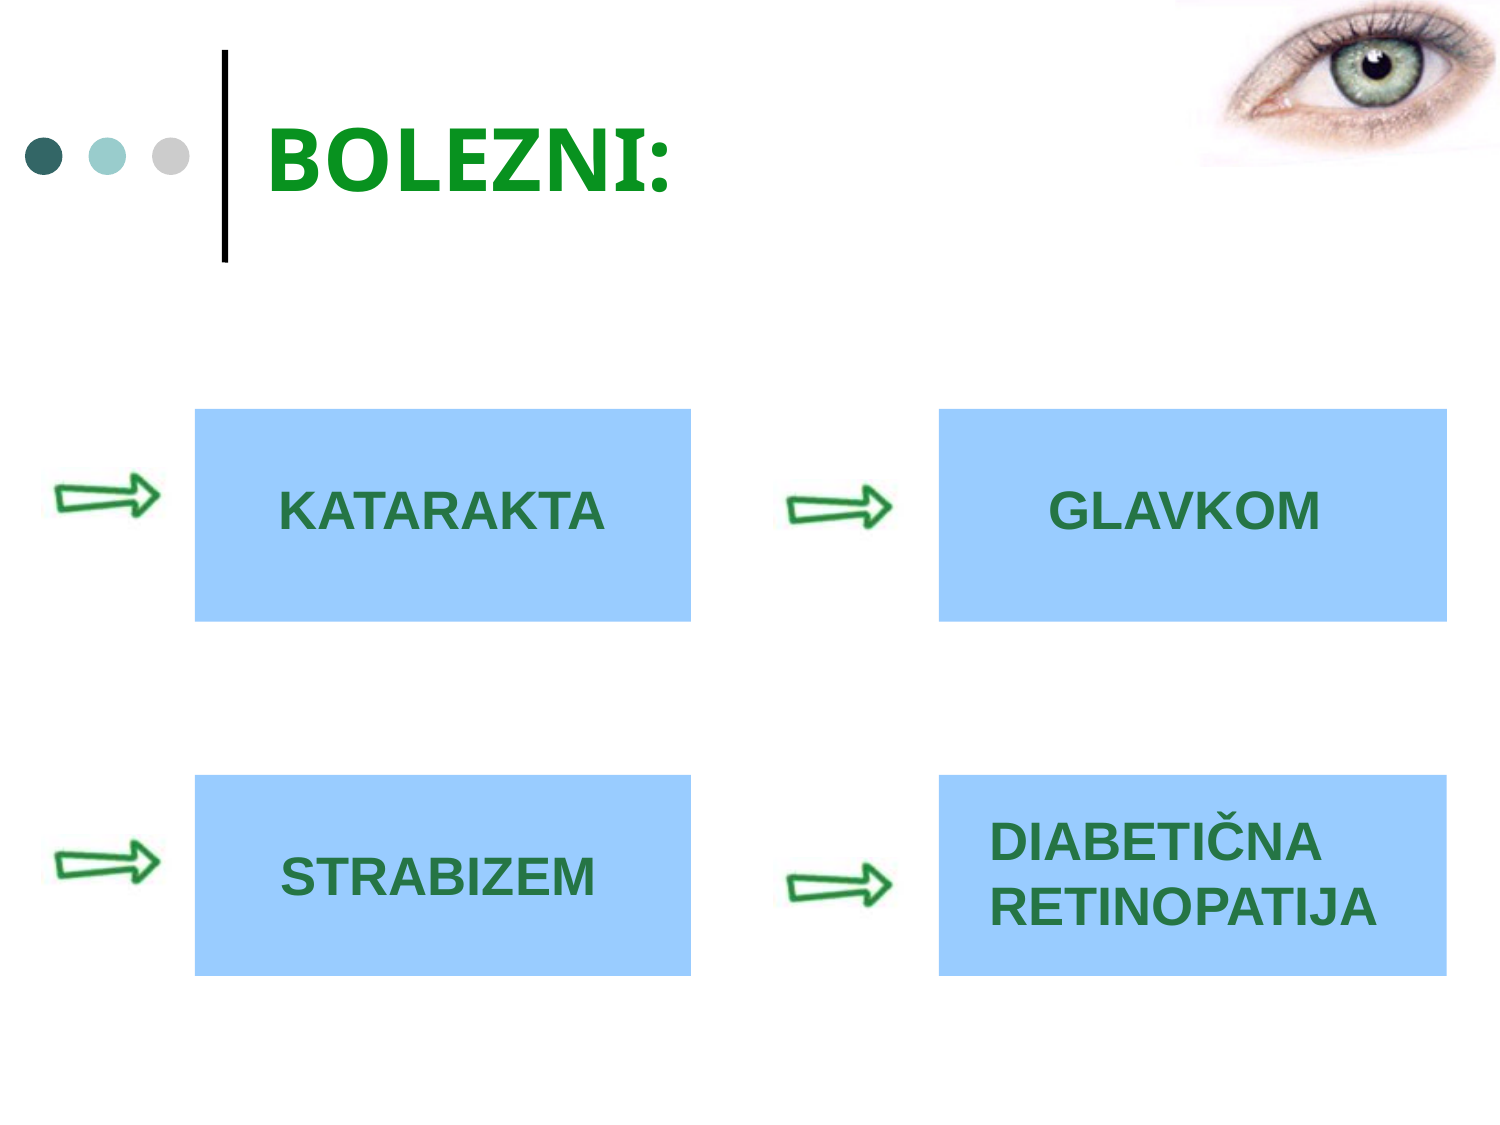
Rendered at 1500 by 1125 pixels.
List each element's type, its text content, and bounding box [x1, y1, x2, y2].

picture [773, 479, 904, 542]
picture [773, 857, 904, 921]
text_box [938, 774, 1447, 976]
picture [41, 834, 172, 897]
text_box [938, 408, 1447, 622]
picture [41, 467, 172, 531]
text_box [194, 774, 691, 976]
text_box DIABETIČNA RETINOPATIJA [974, 798, 1434, 944]
text_box STRABIZEM [265, 834, 612, 914]
text_box [194, 408, 691, 622]
text_box KATARAKTA [253, 467, 632, 548]
title BOLEZNI: [249, 31, 1400, 282]
picture [1175, 0, 1500, 167]
text_box GLAVKOM [1033, 467, 1412, 548]
